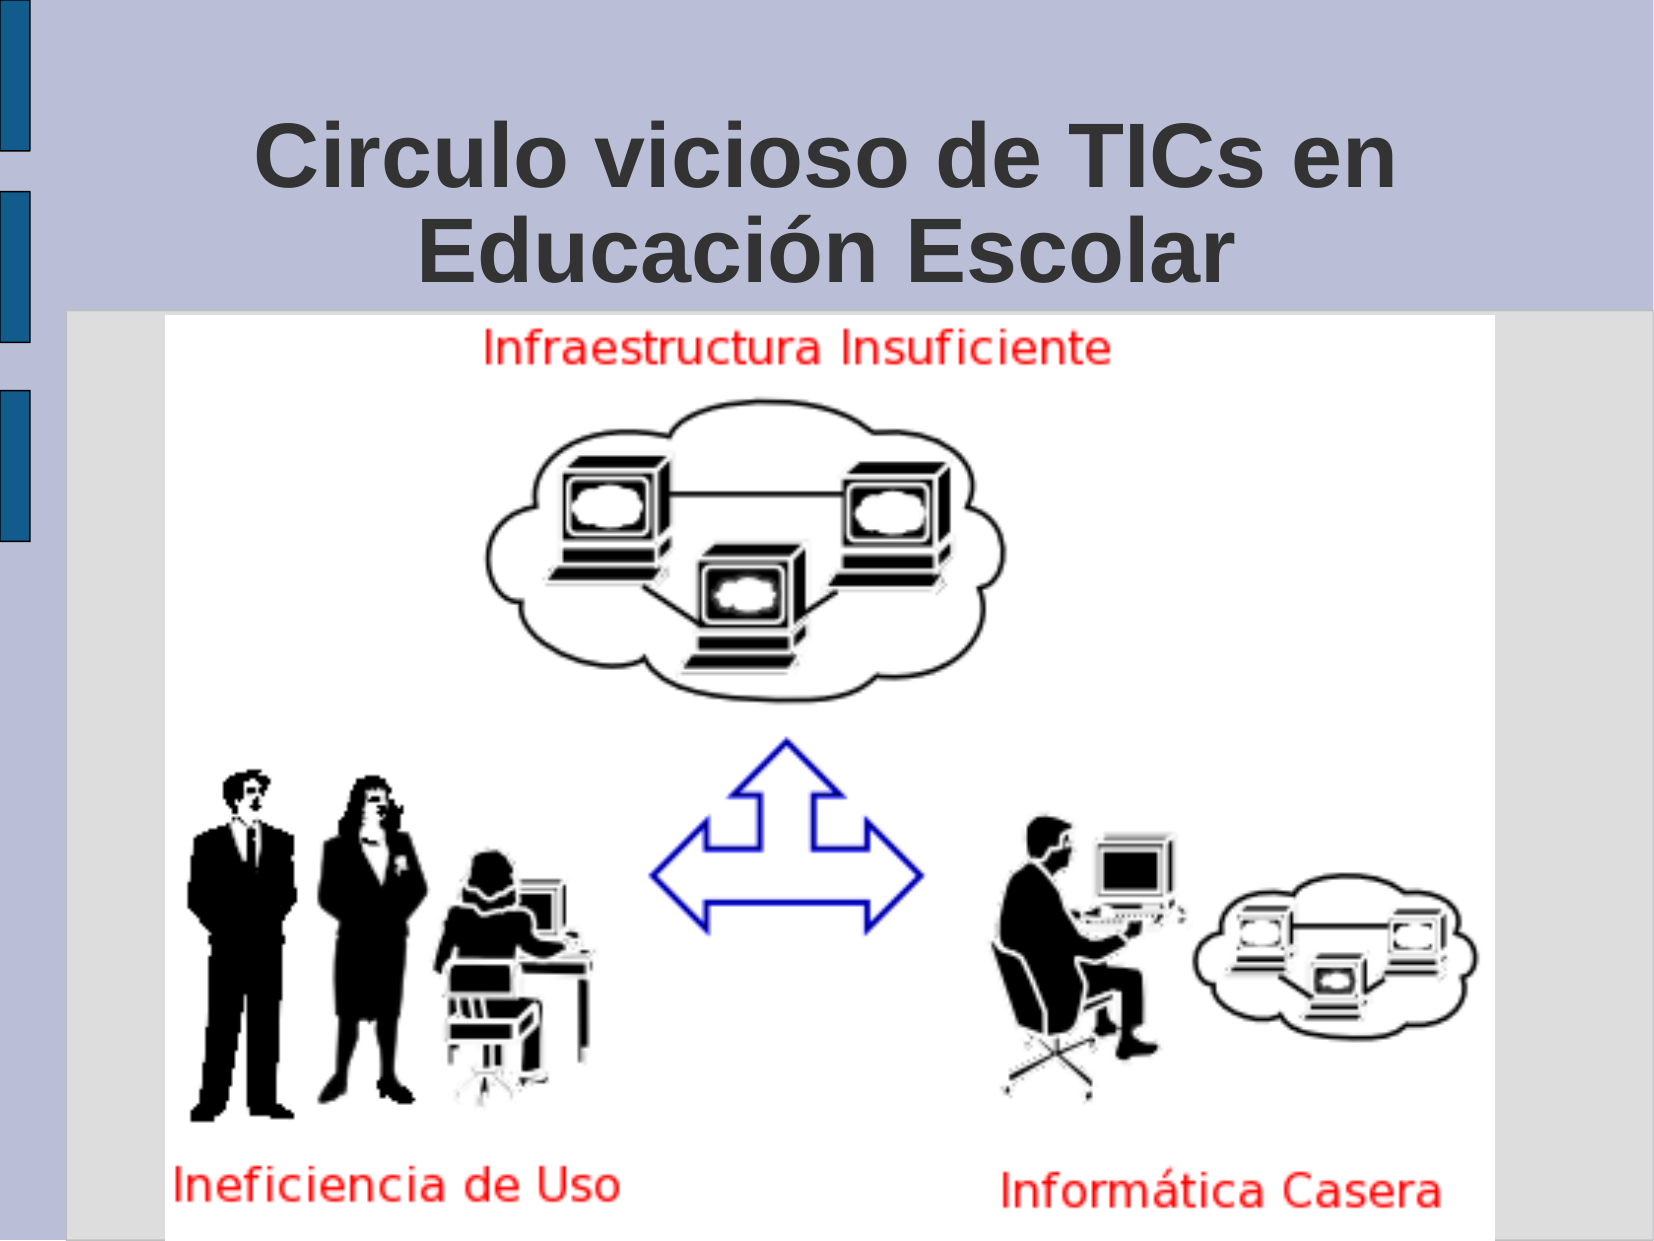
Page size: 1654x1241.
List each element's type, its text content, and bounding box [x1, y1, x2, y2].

title Circulo vicioso de TICs en Educación Escolar [121, 98, 1534, 315]
picture [165, 315, 1495, 1241]
